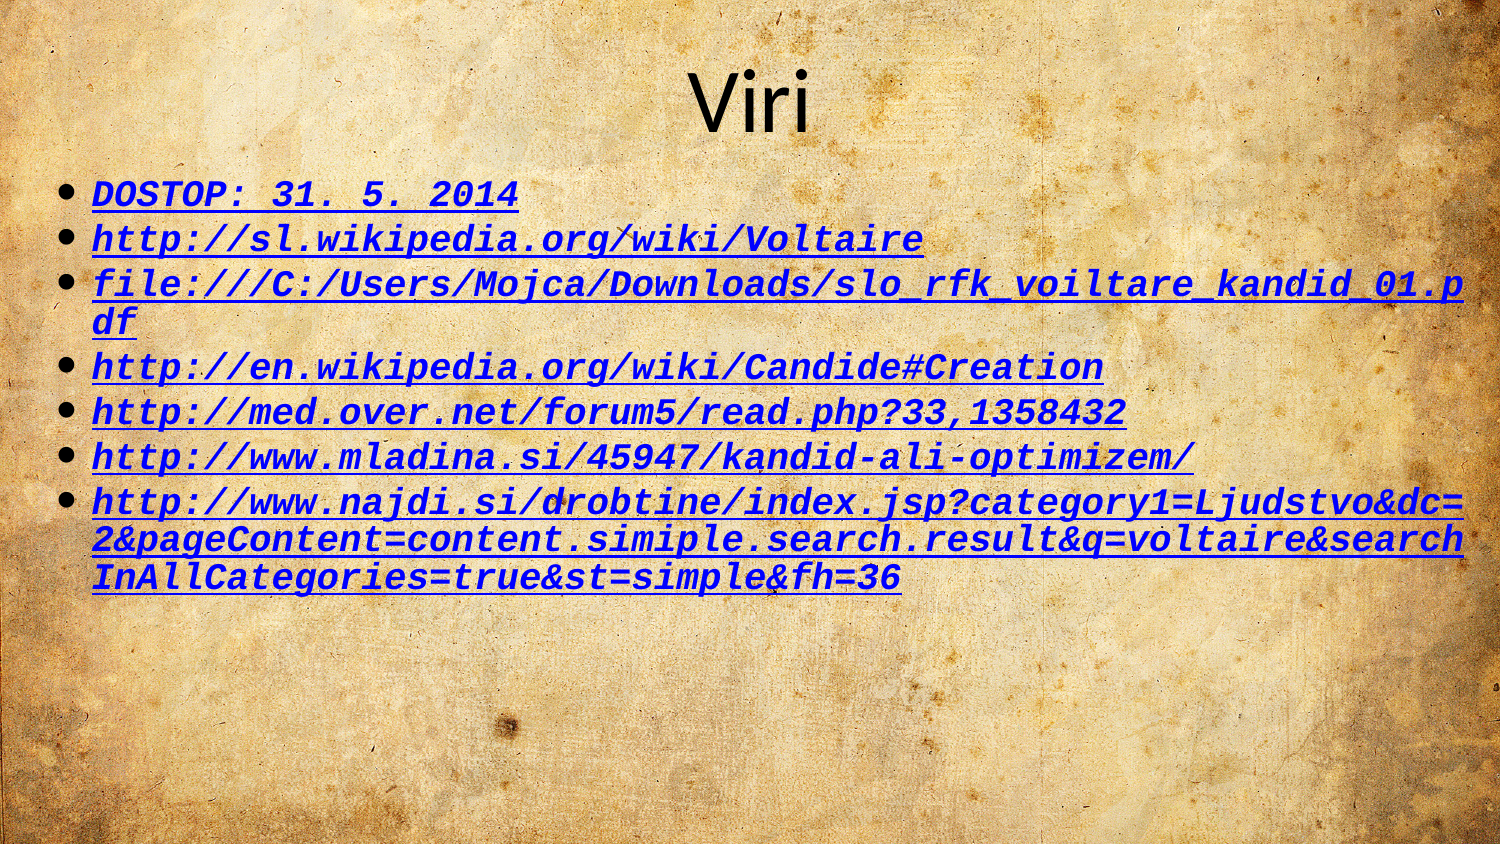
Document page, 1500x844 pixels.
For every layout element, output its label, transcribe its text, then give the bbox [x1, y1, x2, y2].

picture [143, 537, 152, 548]
picture [998, 537, 1006, 548]
text_box DOSTOP: 31. 5. 2014 http://sl.wikipedia.org/wiki/Voltaire file:///C:/Users/Mojca/Downloads/slo_rfk_voiltare_kandid_01.pdf http://en.wikipedia.org/wiki/Candide#Creation http://med.over.net/forum5/read.php?33,1358432 http://www.mladina.si/45947/kandid-ali-optimizem/ http://www.najdi.si/drobtine/index.jsp?category1=Ljudstvo&dc=2&pageContent=content.simiple.search.result&q=voltaire&searchInAllCategories=true&st=simple&fh=36 [41, 161, 1500, 537]
picture [1222, 542, 1229, 548]
picture [436, 537, 445, 548]
picture [817, 542, 824, 548]
picture [1380, 542, 1387, 548]
picture [188, 537, 197, 547]
picture [0, 0, 1500, 844]
picture [198, 537, 679, 555]
picture [165, 542, 172, 548]
picture [141, 537, 195, 555]
picture [1063, 540, 1070, 548]
picture [683, 537, 692, 548]
picture [1135, 537, 1141, 546]
picture [256, 537, 265, 548]
picture [118, 540, 125, 548]
picture [1156, 537, 1165, 548]
picture [1088, 537, 1096, 548]
picture [681, 537, 1094, 555]
title Viri [75, 33, 1425, 161]
picture [1310, 540, 1317, 548]
